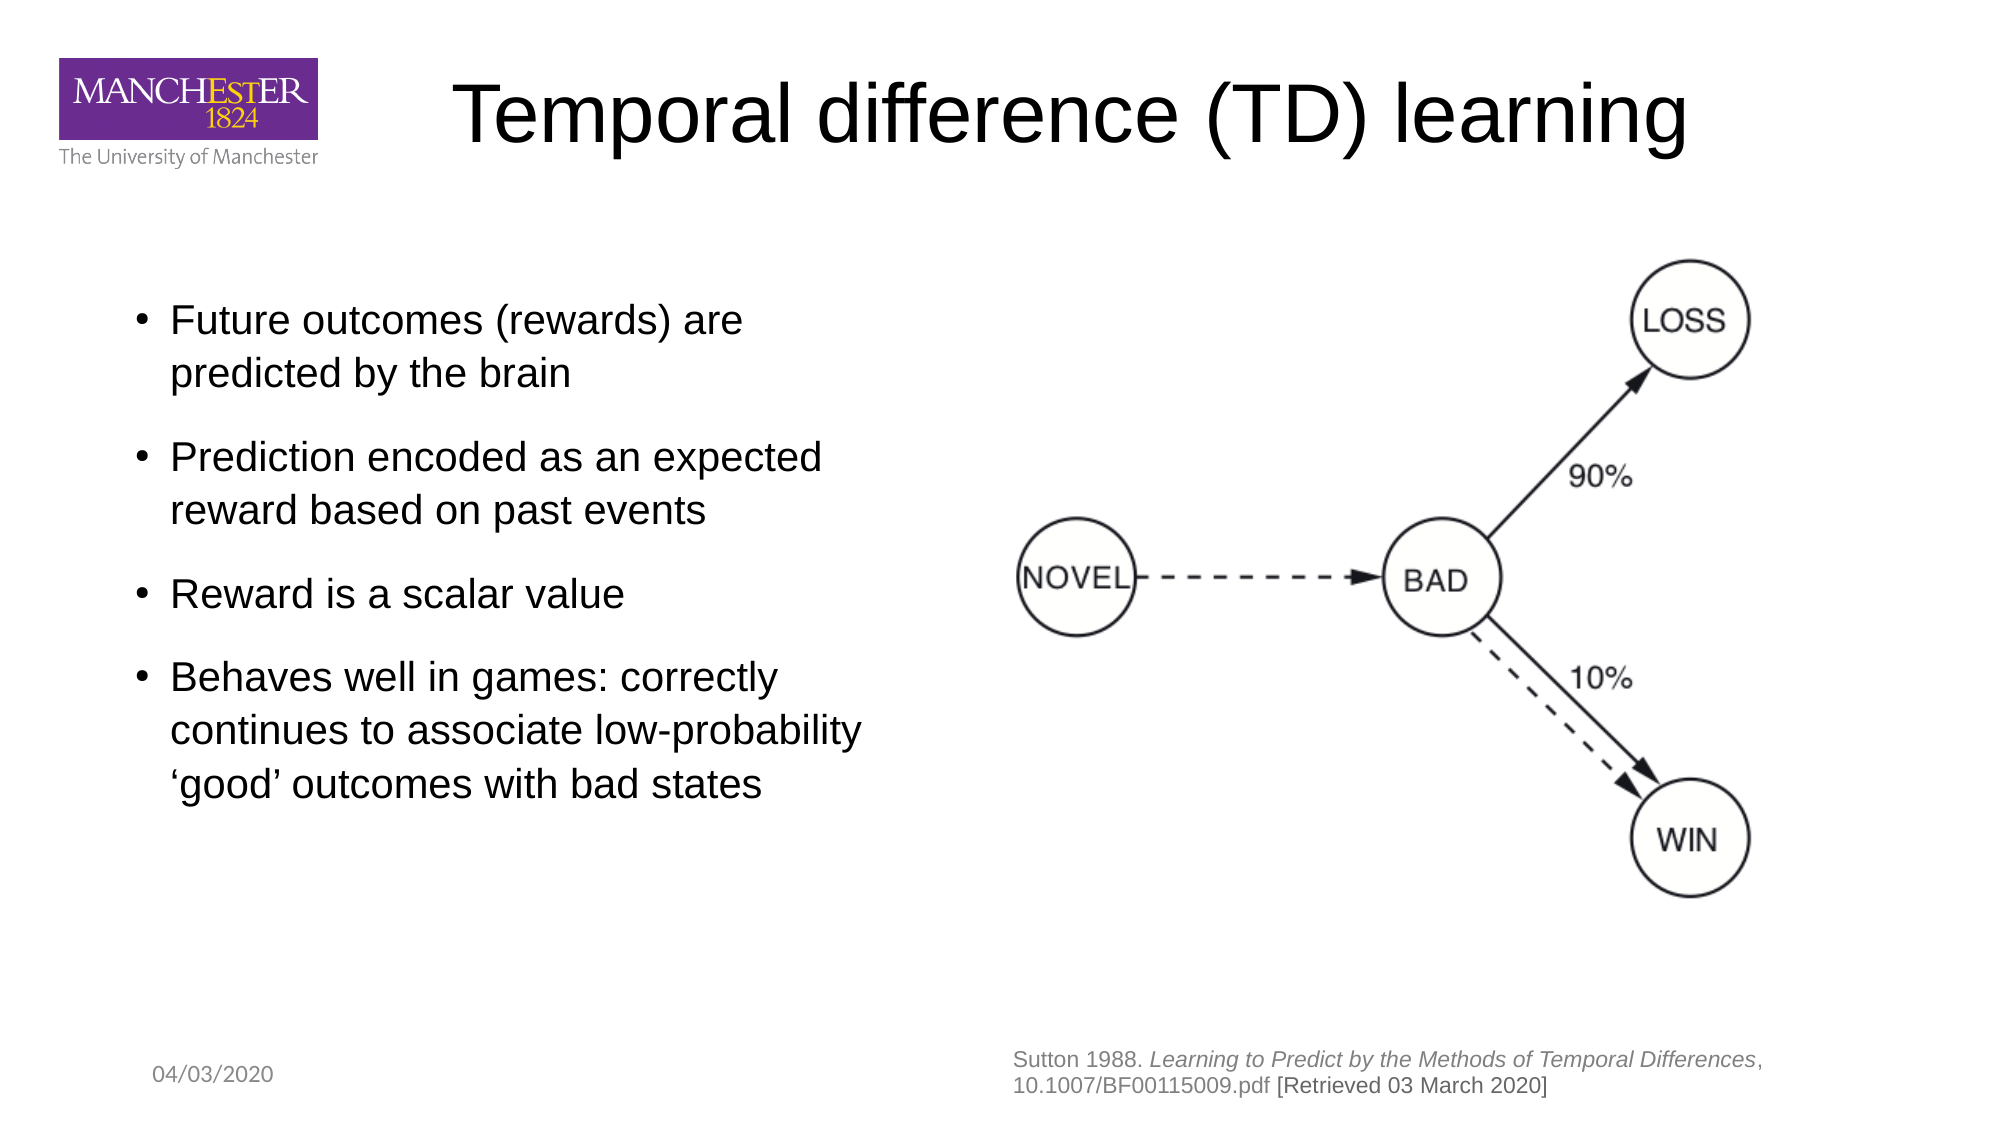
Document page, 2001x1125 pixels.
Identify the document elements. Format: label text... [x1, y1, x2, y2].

title Temporal difference (TD) learning [338, 44, 1804, 183]
text_box Sutton 1988. Learning to Predict by the Methods of Temporal Differences, 10.1007/BF00115009.pdf [Retrieved 03 March 2020] [998, 1039, 1944, 1106]
picture [1015, 257, 1756, 901]
slide_number 04/03/2020 [137, 1042, 588, 1103]
picture [59, 58, 318, 169]
text_box Future outcomes (rewards) are predicted by the brain Prediction encoded as an expected reward based on past events Reward is a scalar value Behaves well in games: correctly continues to associate low-probability ‘good’ outcomes with bad states [120, 282, 901, 928]
